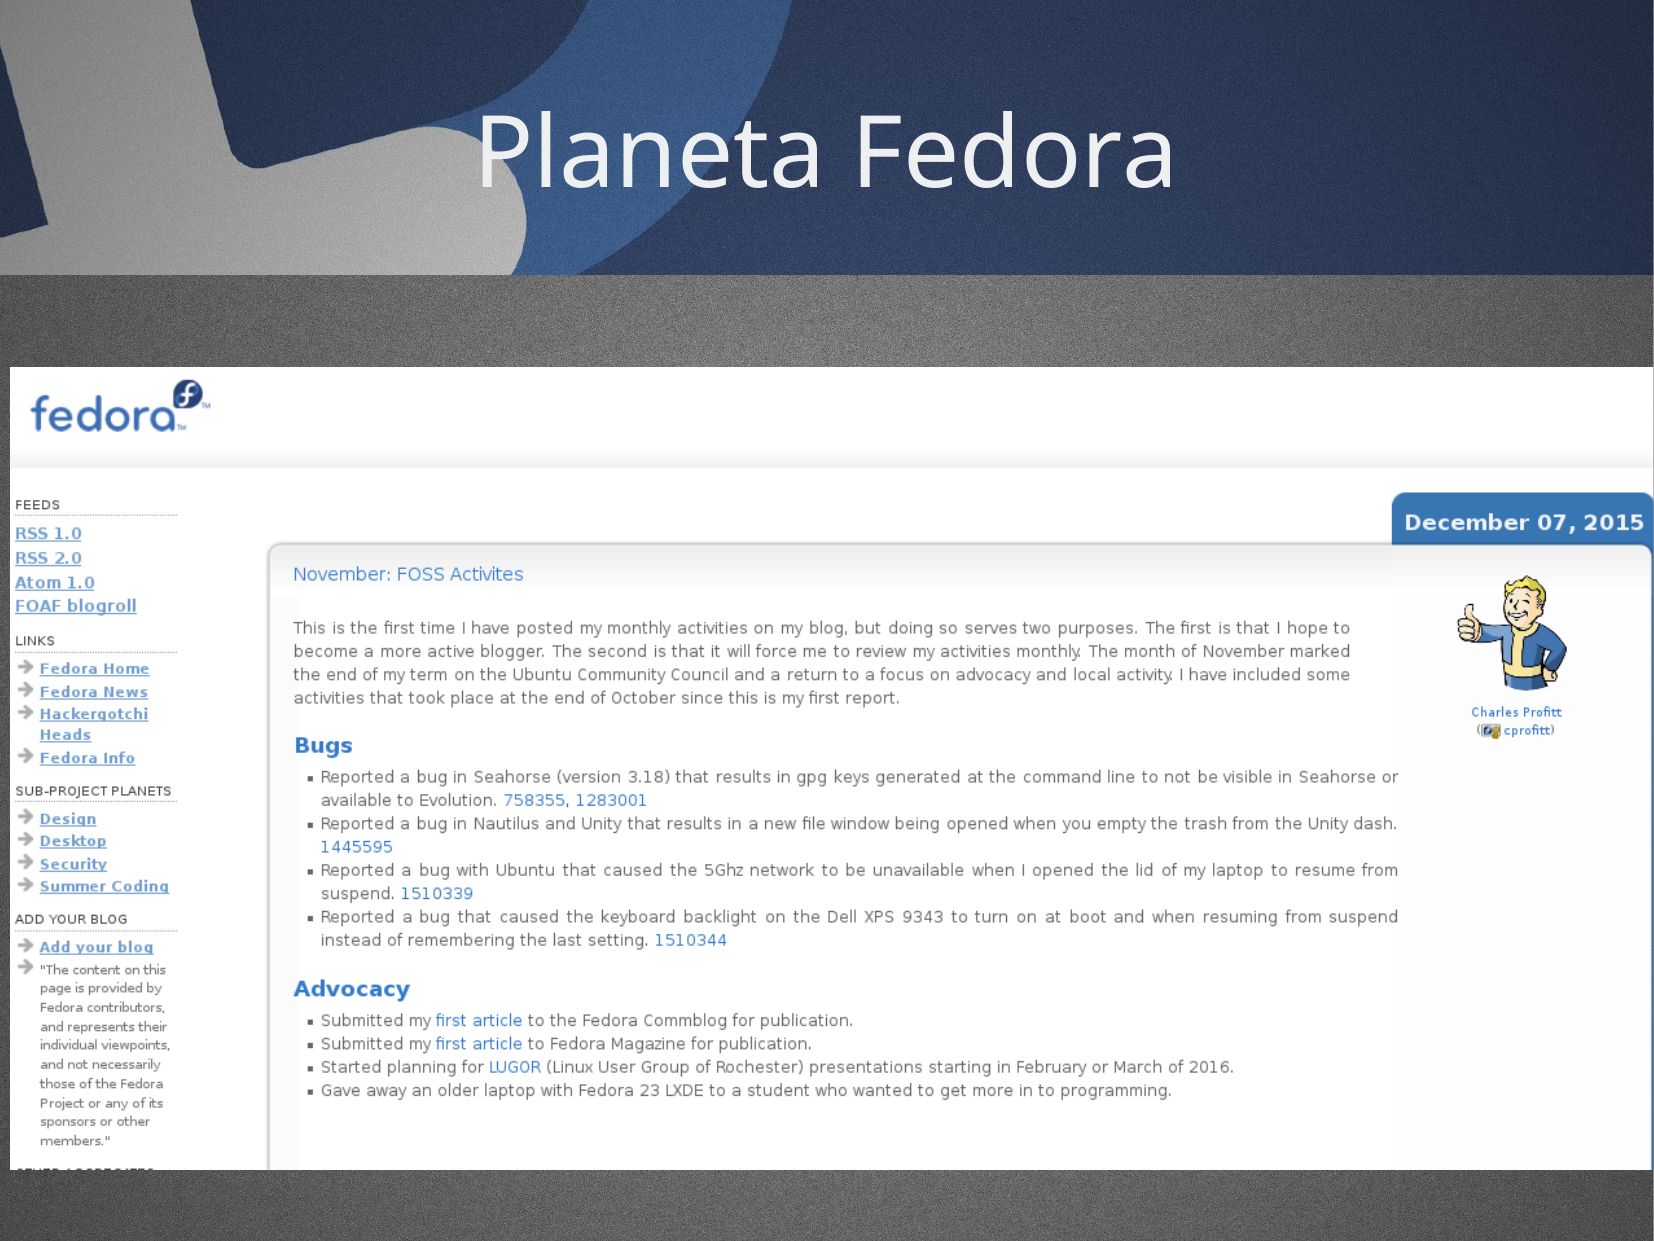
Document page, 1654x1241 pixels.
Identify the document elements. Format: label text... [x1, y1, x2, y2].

text_box Planeta Fedora [82, 49, 1571, 257]
picture [0, 0, 1654, 1241]
